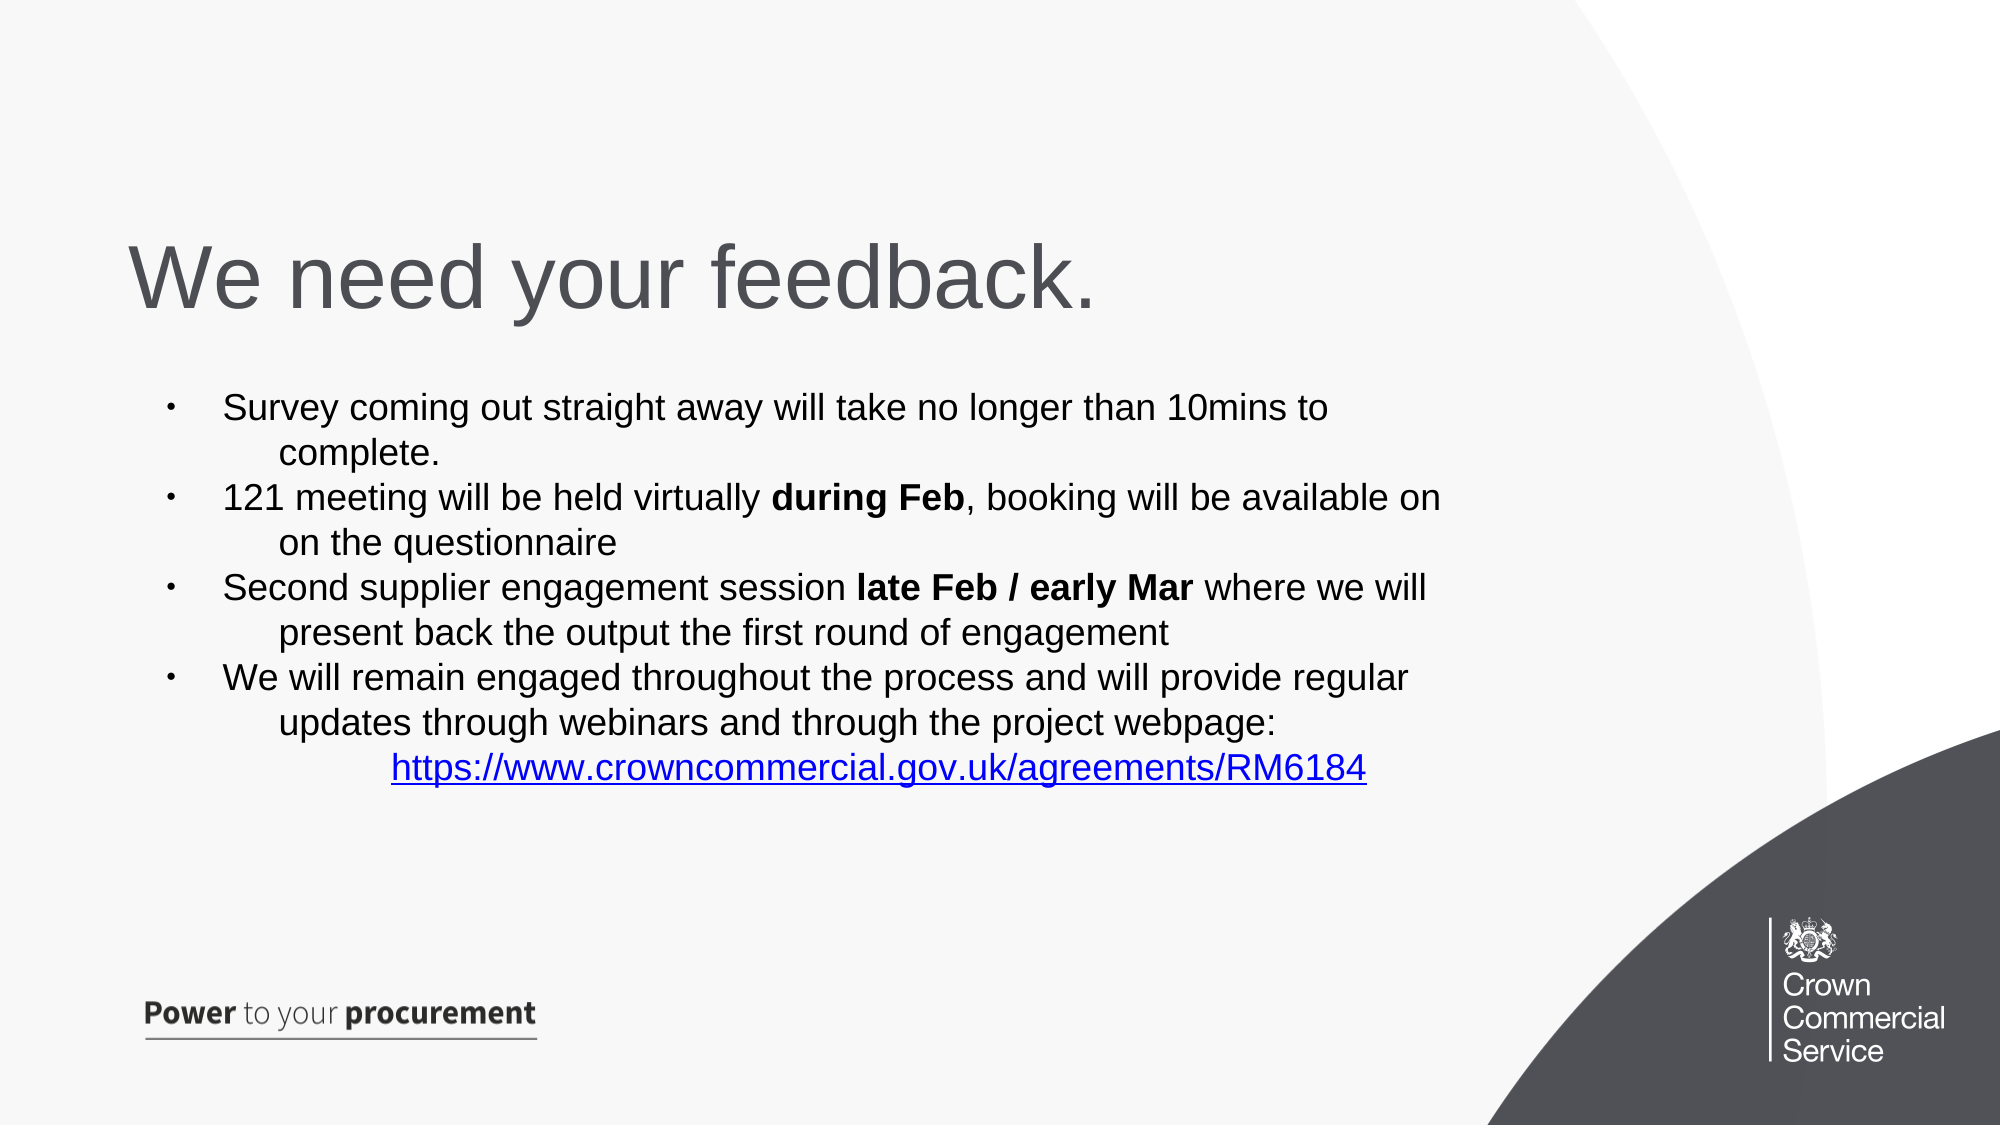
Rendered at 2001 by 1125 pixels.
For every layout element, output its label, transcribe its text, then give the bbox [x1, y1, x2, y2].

subtitle Survey coming out straight away will take no longer than 10mins to complete. 121 meeting will be held virtually during Feb, booking will be available on on the questionnaire Second supplier engagement session late Feb / early Mar where we will present back the output the first round of engagement We will remain engaged throughout the process and will provide regular updates through webinars and through the project webpage: https://www.crowncommercial.gov.uk/agreements/RM6184 [128, 383, 1465, 1063]
title We need your feedback. [128, 219, 1922, 358]
